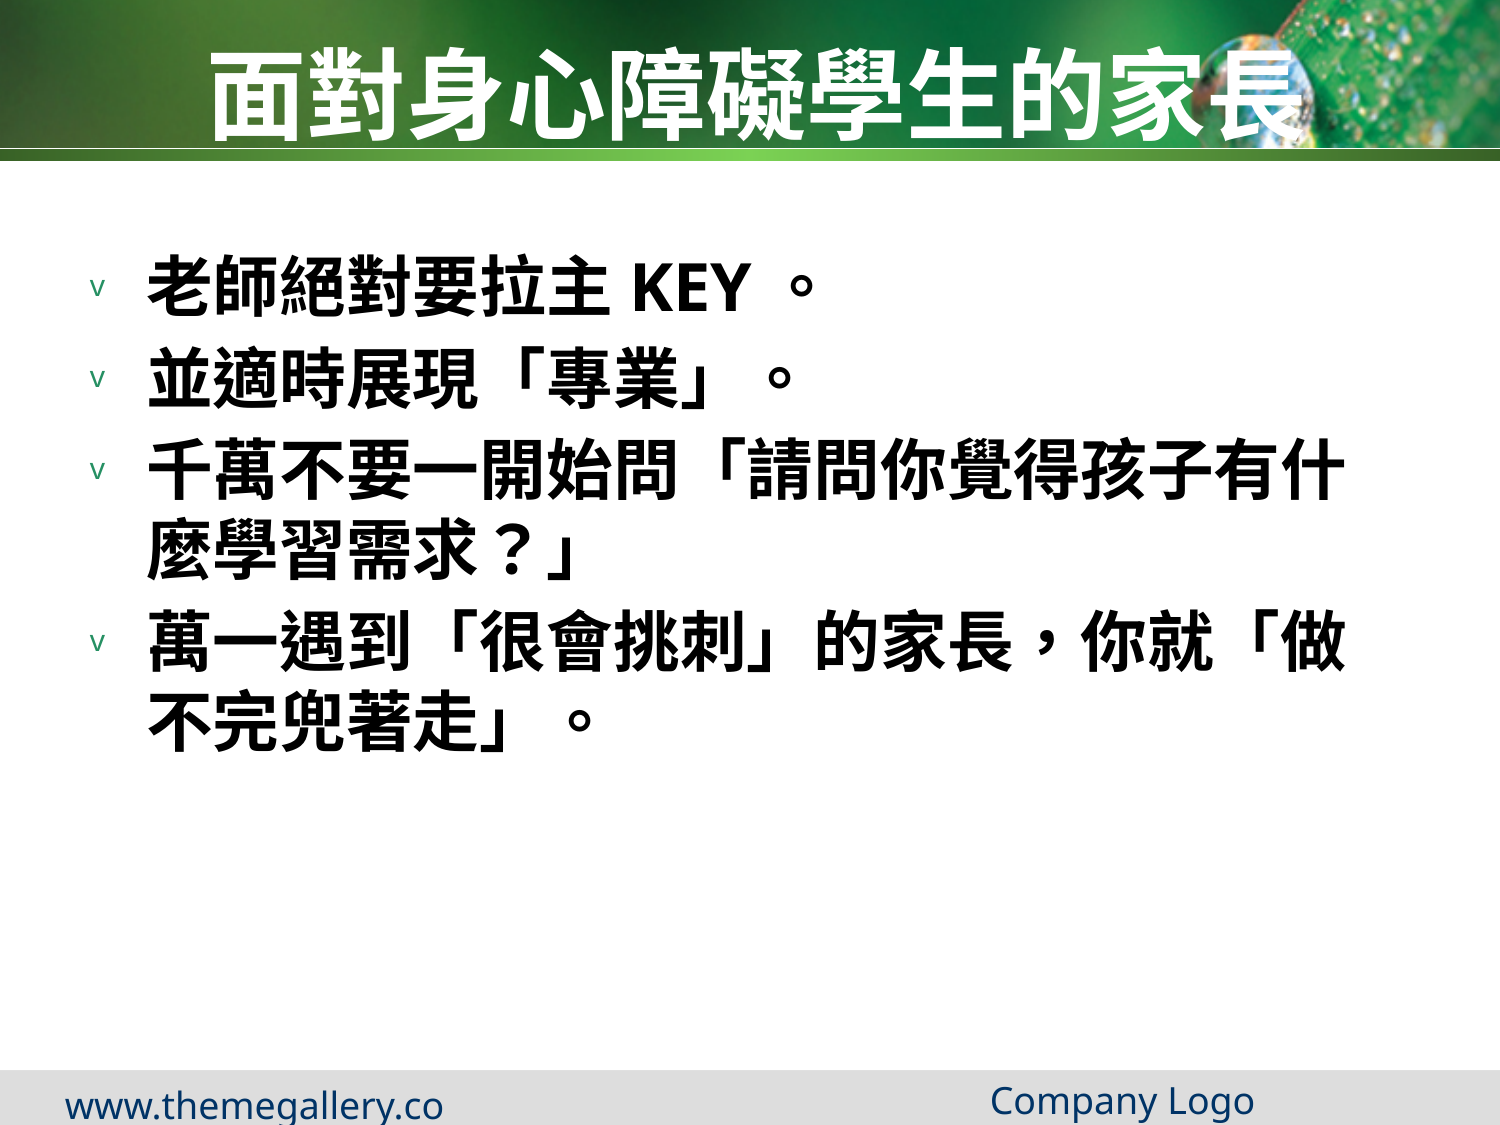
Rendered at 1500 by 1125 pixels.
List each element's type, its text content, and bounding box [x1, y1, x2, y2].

picture [0, 0, 1500, 148]
title 面對身心障礙學生的家長 [75, 24, 1438, 118]
footer Company Logo [975, 1069, 1450, 1113]
list 老師絕對要拉主KEY。 並適時展現「專業」。 千萬不要一開始問「請問你覺得孩子有什麼學習需求？」 萬一遇到「很會挑刺」的家長，你就「做不完兜著走」。 [75, 237, 1413, 1038]
slide_number www.themegallery.com [50, 1074, 475, 1115]
